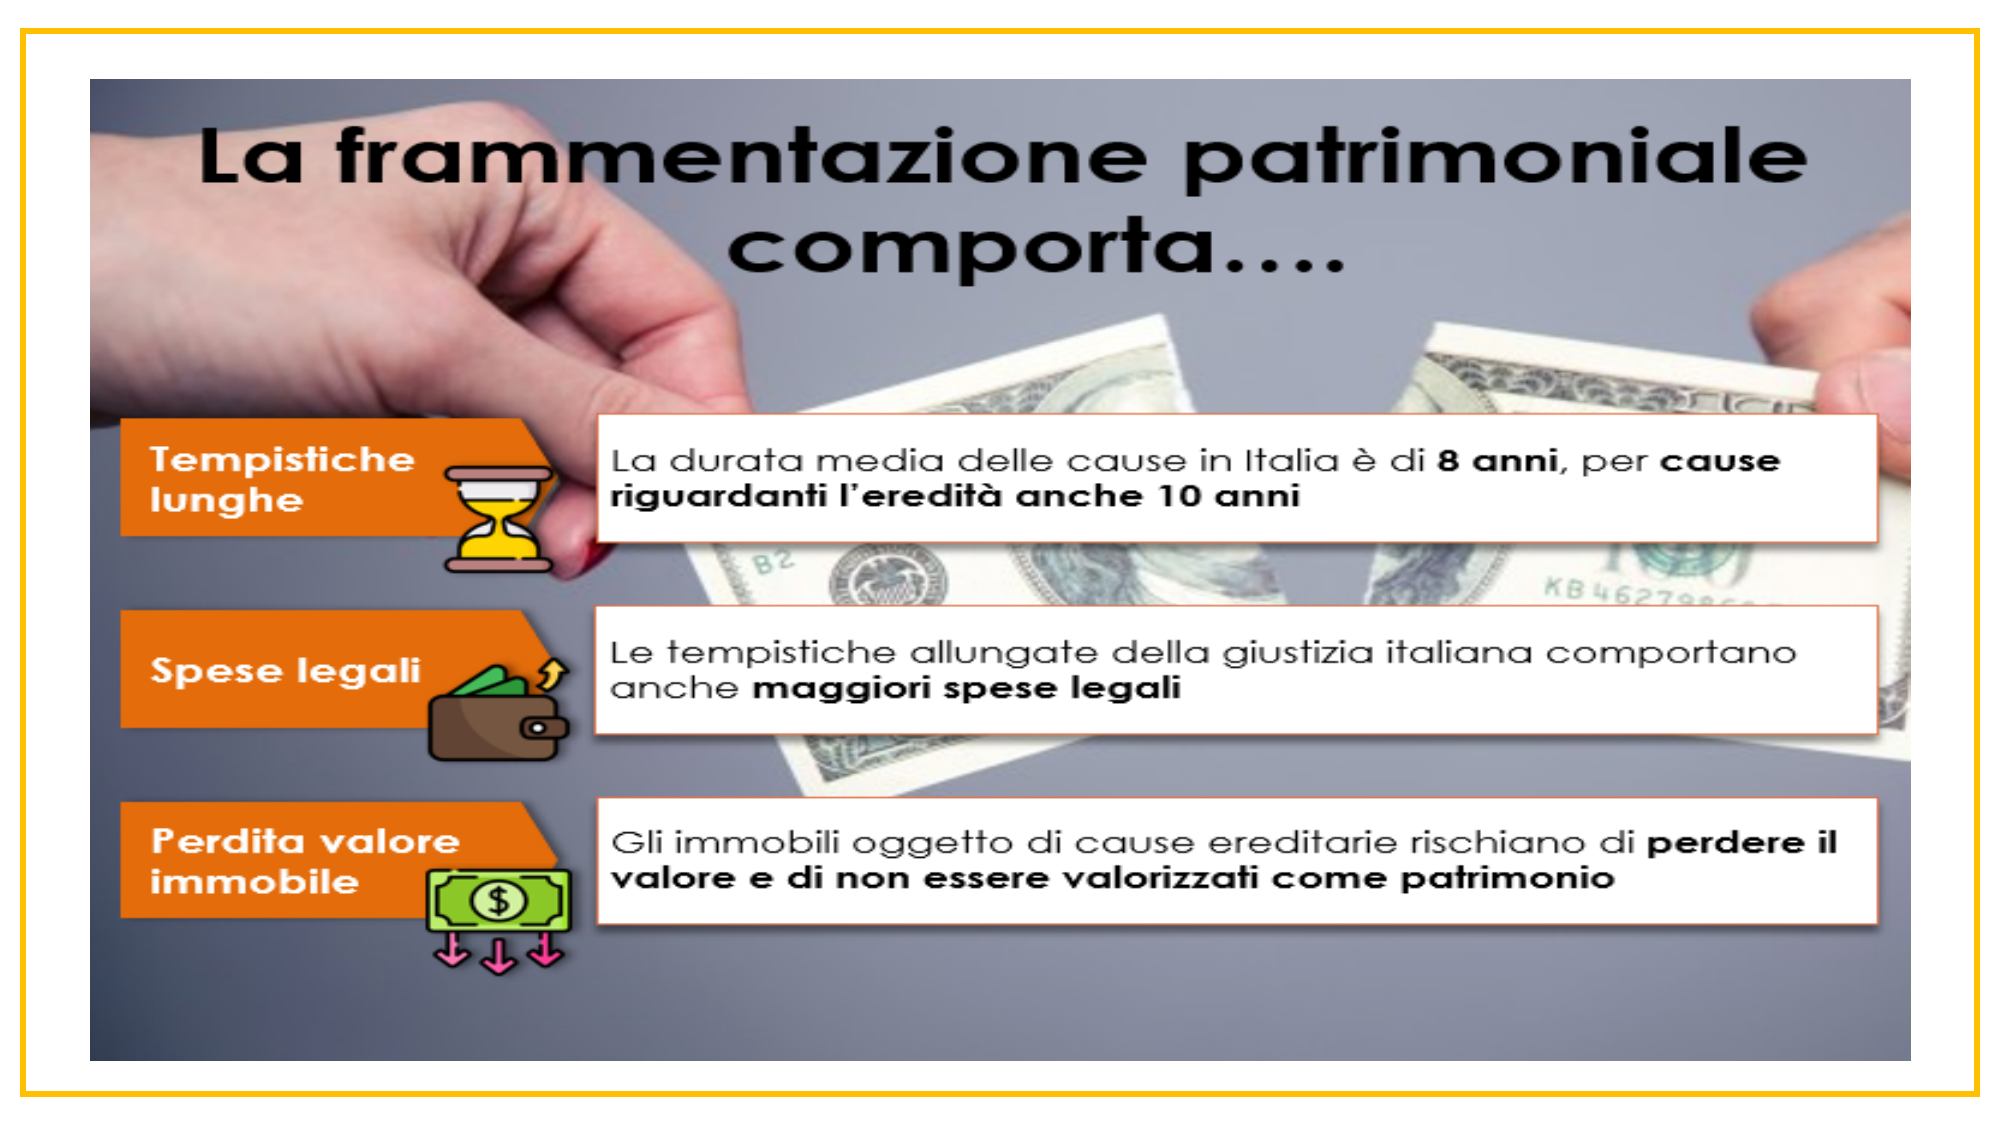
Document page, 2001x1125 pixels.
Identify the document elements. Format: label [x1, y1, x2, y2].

text_box [22, 31, 1978, 1095]
picture [90, 79, 1911, 1061]
